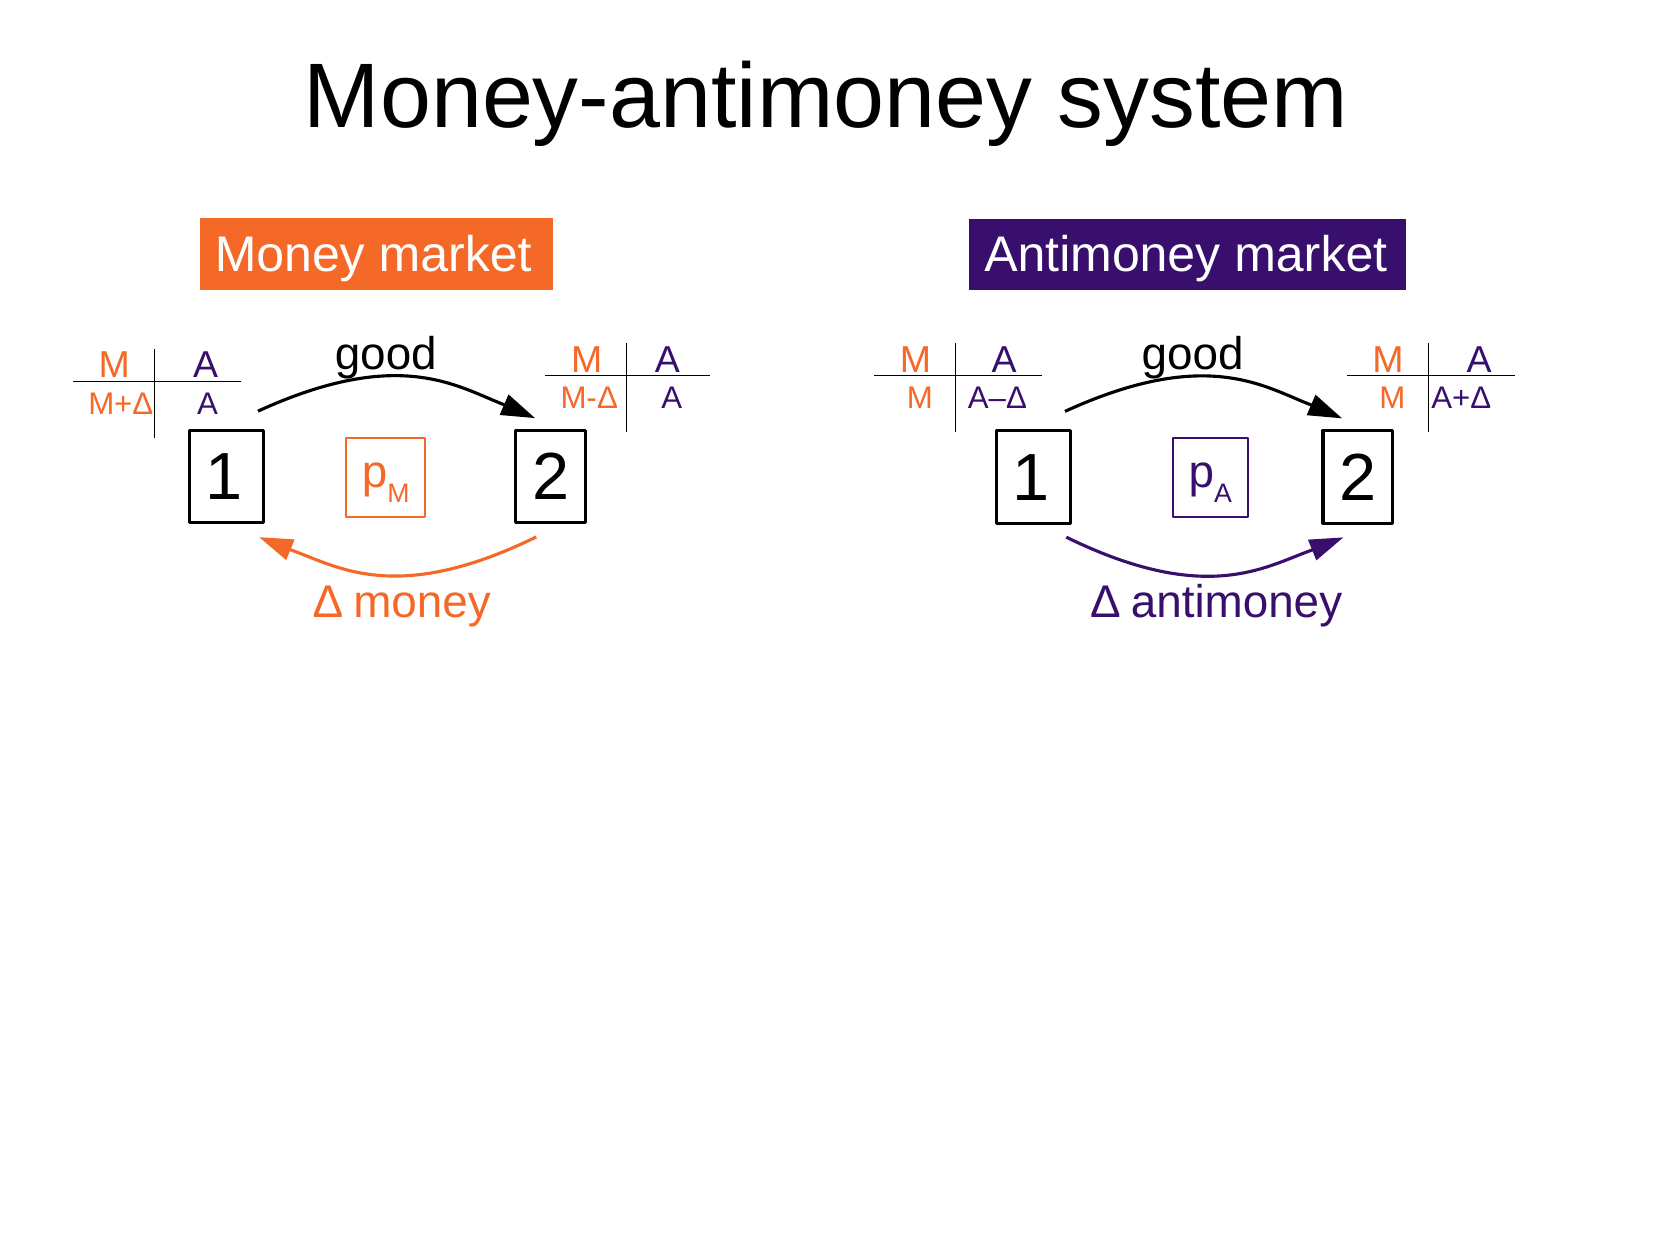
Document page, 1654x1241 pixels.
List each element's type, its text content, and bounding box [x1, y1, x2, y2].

text_box M A M+Δ A [73, 336, 241, 463]
text_box Δ money [297, 568, 506, 635]
text_box M A M A–Δ [874, 330, 1042, 458]
title Money-antimoney system [82, 44, 1571, 147]
text_box good [319, 320, 462, 387]
text_box pM [346, 437, 426, 517]
text_box 1 [996, 430, 1071, 524]
text_box Antimoney market [969, 219, 1406, 290]
text_box M A M-Δ A [545, 330, 714, 457]
text_box 1 [189, 430, 264, 523]
text_box 2 [1322, 430, 1393, 524]
text_box good [1126, 321, 1269, 388]
text_box M A M A+Δ [1347, 330, 1515, 458]
text_box Money market [200, 218, 553, 290]
text_box 2 [515, 430, 586, 523]
text_box pA [1172, 437, 1248, 517]
text_box Δ antimoney [1075, 568, 1358, 635]
